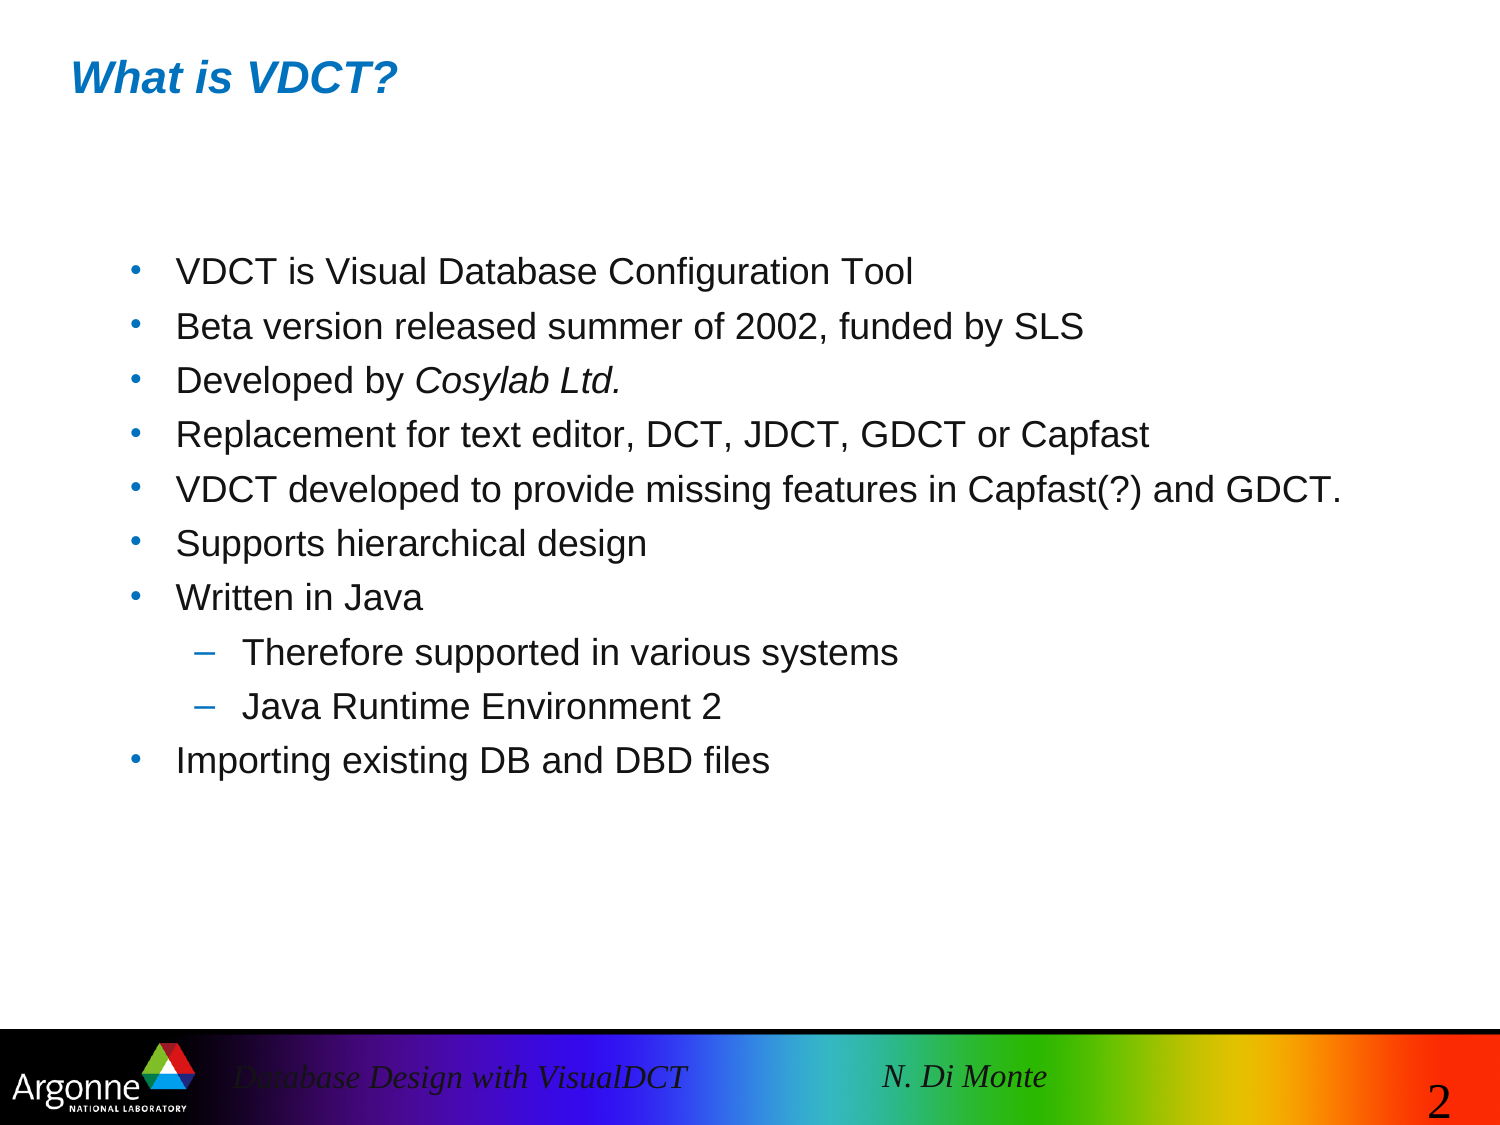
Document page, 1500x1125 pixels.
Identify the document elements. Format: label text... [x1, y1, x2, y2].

picture [0, 1029, 1500, 1125]
title What is VDCT? [55, 54, 1361, 112]
list VDCT is Visual Database Configuration Tool Beta version released summer of 2002, funded by SLS Developed by Cosylab Ltd. Replacement for text editor, DCT, JDCT, GDCT or Capfast VDCT developed to provide missing features in Capfast(?) and GDCT. Supports hierarchical design Written in Java Therefore supported in various systems Java Runtime Environment 2 Importing existing DB and DBD files [114, 239, 1459, 844]
